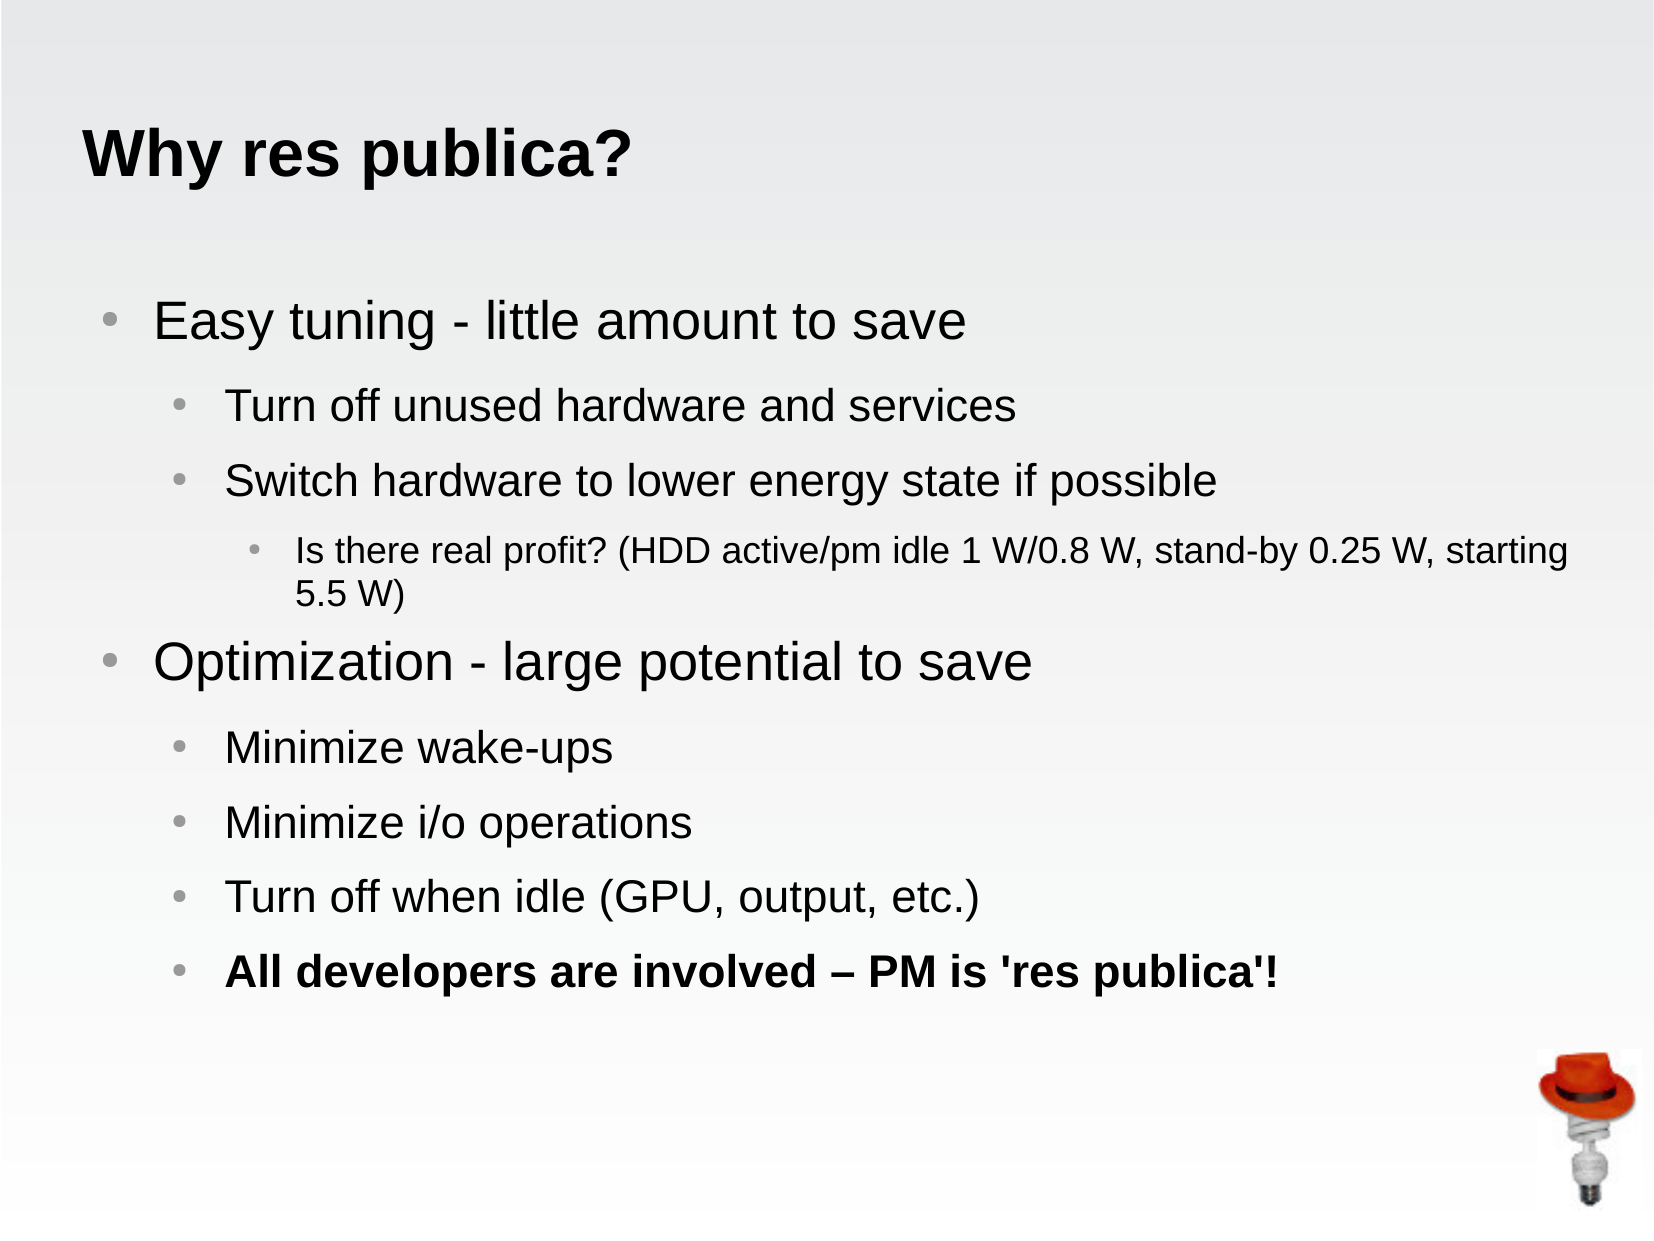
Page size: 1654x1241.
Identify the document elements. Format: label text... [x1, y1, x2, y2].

title Why res publica? [82, 56, 1571, 250]
list Easy tuning - little amount to save Turn off unused hardware and services Switch hardware to lower energy state if possible Is there real profit? (HDD active/pm idle 1 W/0.8 W, stand-by 0.25 W, starting 5.5 W) Optimization - large potential to save Minimize wake-ups Minimize i/o operations Turn off when idle (GPU, output, etc.) All developers are involved – PM is 'res publica'! [82, 290, 1571, 1094]
picture [1, 0, 1654, 1241]
